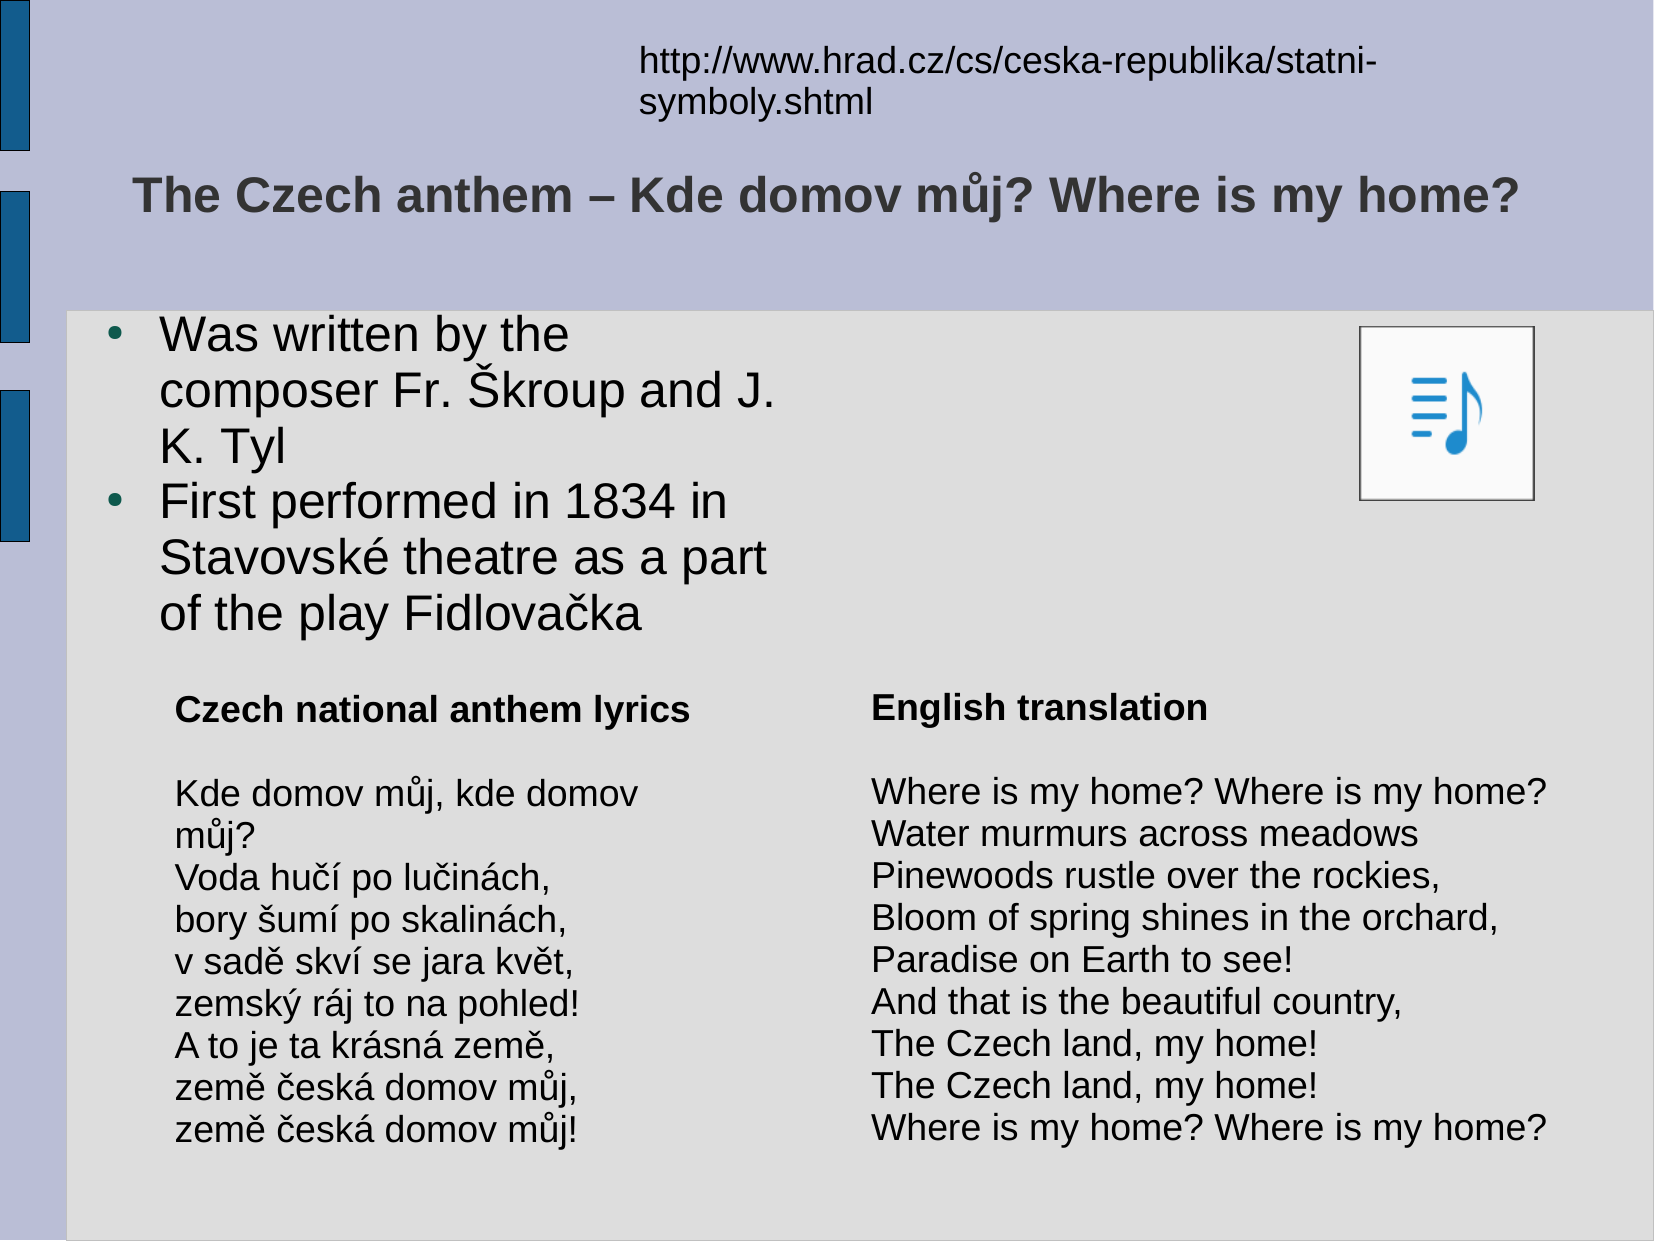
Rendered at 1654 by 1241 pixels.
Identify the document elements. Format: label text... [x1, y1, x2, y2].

text_box Czech national anthem lyrics Kde domov můj, kde domov můj? Voda hučí po lučinách, bory šumí po skalinách, v sadě skví se jara květ, zemský ráj to na pohled! A to je ta krásná země, země česká domov můj, země česká domov můj! [159, 568, 739, 1241]
text_box http://www.hrad.cz/cs/ceska-republika/statni-symboly.shtml [624, 31, 1625, 89]
title The Czech anthem – Kde domov můj? Where is my home? [121, 91, 1534, 299]
list Was written by the composer Fr. Škroup and J. K. Tyl First performed in 1834 in Stavovské theatre as a part of the play Fidlovačka [88, 306, 778, 680]
text_box English translation Where is my home? Where is my home? Water murmurs across meadows Pinewoods rustle over the rockies, Bloom of spring shines in the orchard, Paradise on Earth to see! And that is the beautiful country, The Czech land, my home! The Czech land, my home! Where is my home? Where is my home? [856, 679, 1625, 1159]
text_box [1358, 324, 1536, 502]
